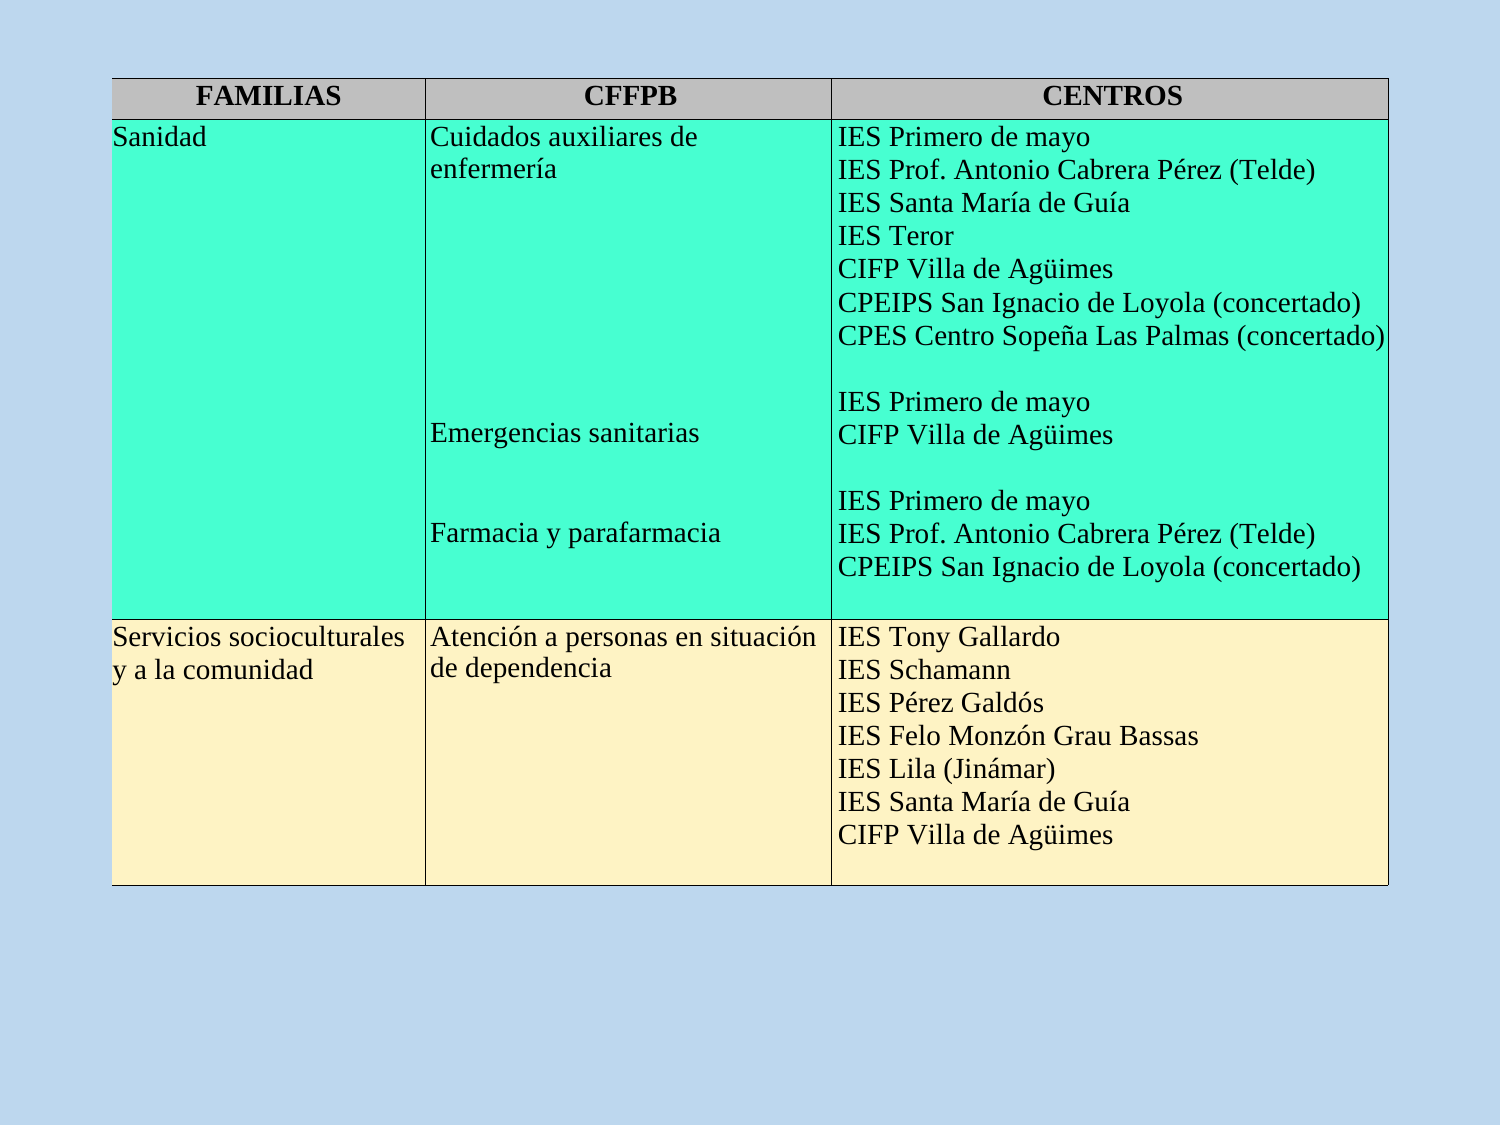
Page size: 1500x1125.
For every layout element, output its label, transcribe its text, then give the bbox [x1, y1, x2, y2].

table_cell IES Tony Gallardo IES Schamann IES Pérez Galdós IES Felo Monzón Grau Bassas IES Lila (Jinámar) IES Santa María de Guía CIFP Villa de Agüimes [832, 620, 1388, 885]
table_header FAMILIAS [112, 79, 425, 119]
table_header CFFPB [426, 79, 831, 119]
table_cell Sanidad [112, 120, 425, 619]
table_cell Atención a personas en situación de dependencia [426, 620, 831, 885]
table_cell Servicios socioculturales y a la comunidad [112, 620, 425, 885]
table_cell IES Primero de mayo IES Prof. Antonio Cabrera Pérez (Telde) IES Santa María de Guía IES Teror CIFP Villa de Agüimes CPEIPS San Ignacio de Loyola (concertado) CPES Centro Sopeña Las Palmas (concertado) IES Primero de mayo CIFP Villa de Agüimes IES Primero de mayo IES Prof. Antonio Cabrera Pérez (Telde) CPEIPS San Ignacio de Loyola (concertado) [832, 120, 1388, 619]
table_header CENTROS [832, 79, 1388, 119]
table_cell Cuidados auxiliares de enfermería Emergencias sanitarias Farmacia y parafarmacia [426, 120, 831, 619]
